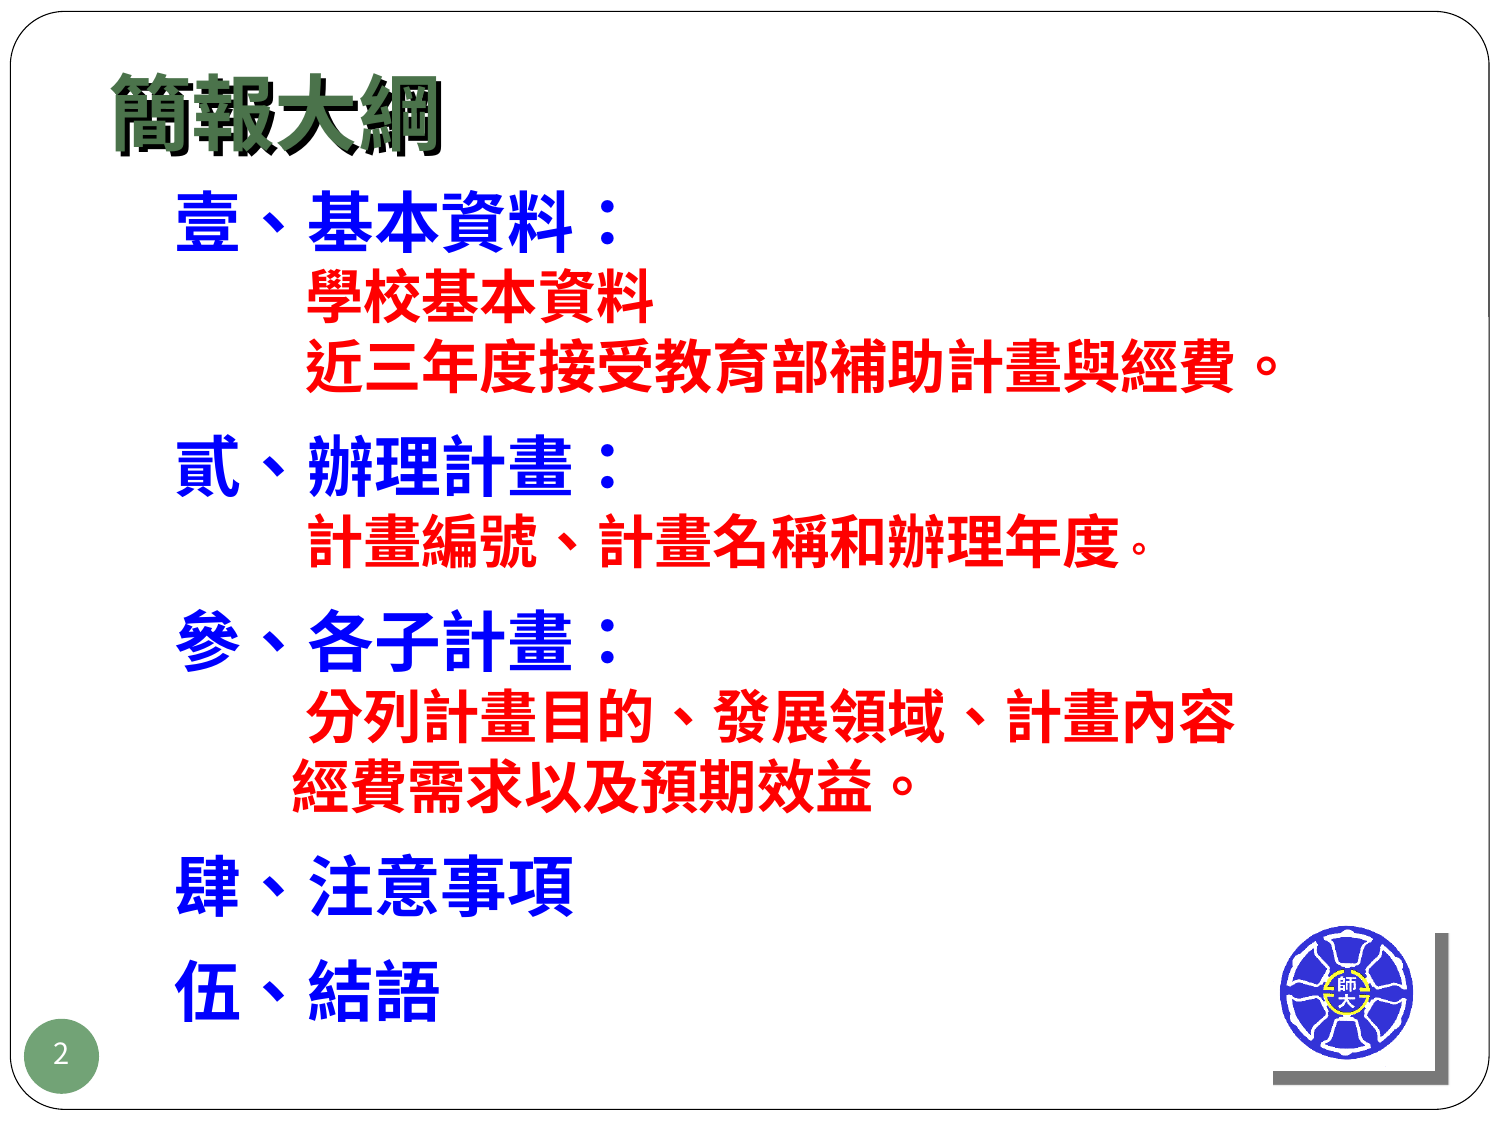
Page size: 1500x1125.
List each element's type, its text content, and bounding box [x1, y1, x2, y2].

text_box 壹、基本資料： 學校基本資料 近三年度接受教育部補助計畫與經費。 貳、辦理計畫： 計畫編號、計畫名稱和辦理年度。 參、各子計畫： 分列計畫目的、發展領域、計畫內容 經費需求以及預期效益。 肆、注意事項 伍、結語 [159, 172, 1424, 1118]
picture [1257, 916, 1435, 1071]
title 簡報大綱 [93, 46, 526, 176]
text_box <編號> [23, 1018, 100, 1094]
